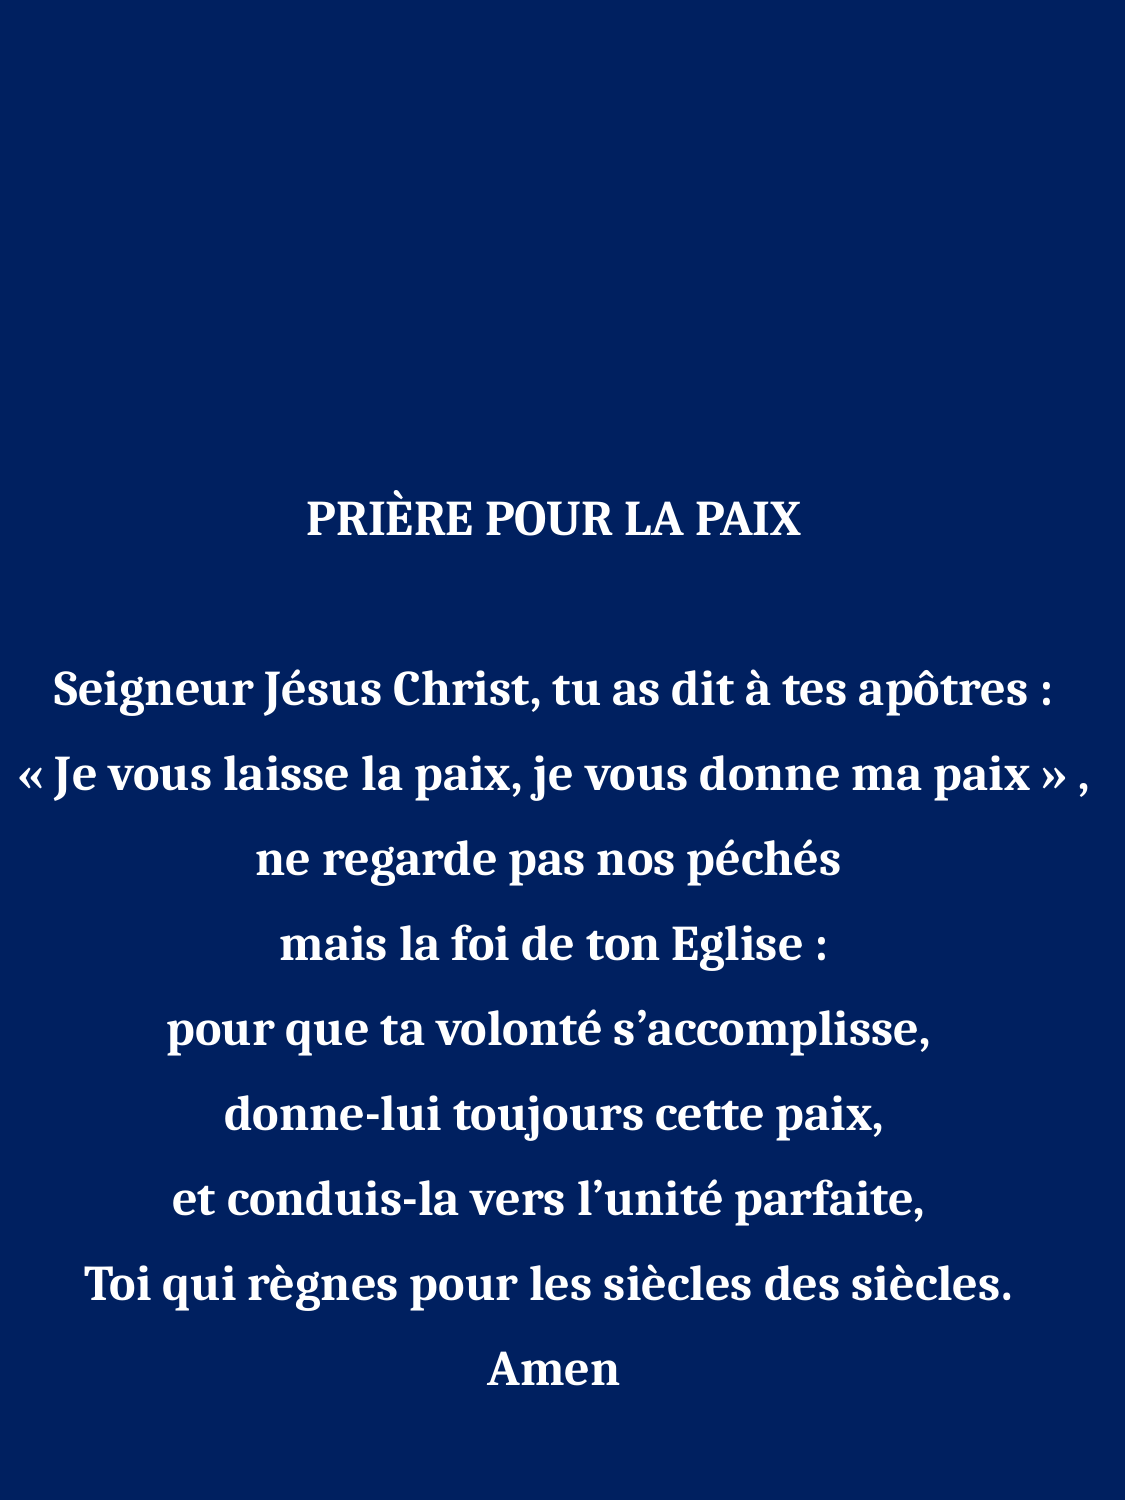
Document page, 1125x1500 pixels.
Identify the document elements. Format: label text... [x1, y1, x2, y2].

text_box PRIÈRE POUR LA PAIX Seigneur Jésus Christ, tu as dit à tes apôtres : « Je vous laisse la paix, je vous donne ma paix » , ne regarde pas nos péchés mais la foi de ton Eglise : pour que ta volonté s’accomplisse, donne-lui toujours cette paix, et conduis-la vers l’unité parfaite, Toi qui règnes pour les siècles des siècles. Amen [0, 478, 1125, 1403]
